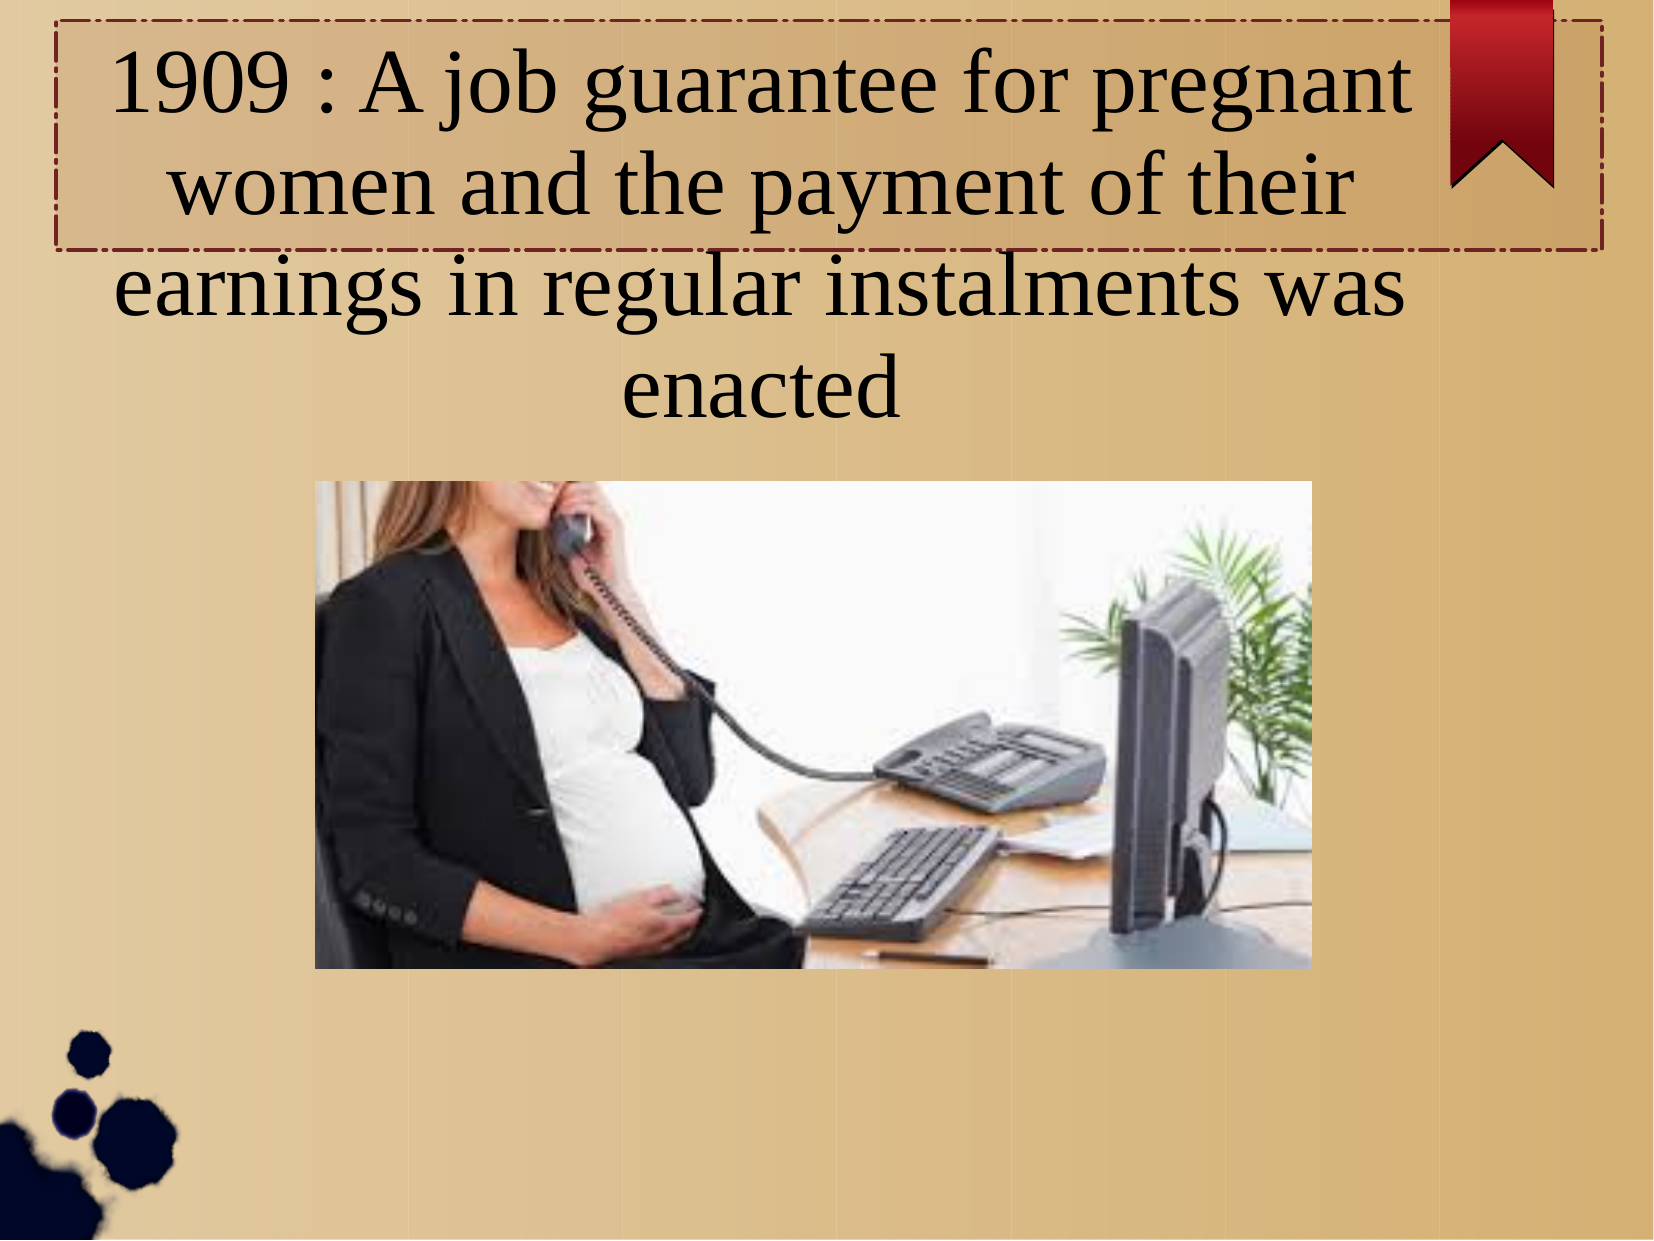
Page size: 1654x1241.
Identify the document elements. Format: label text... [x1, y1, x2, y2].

title 1909 : A job guarantee for pregnant women and the payment of their earnings in regular instalments was enacted [35, 30, 1489, 438]
picture [315, 481, 1312, 969]
